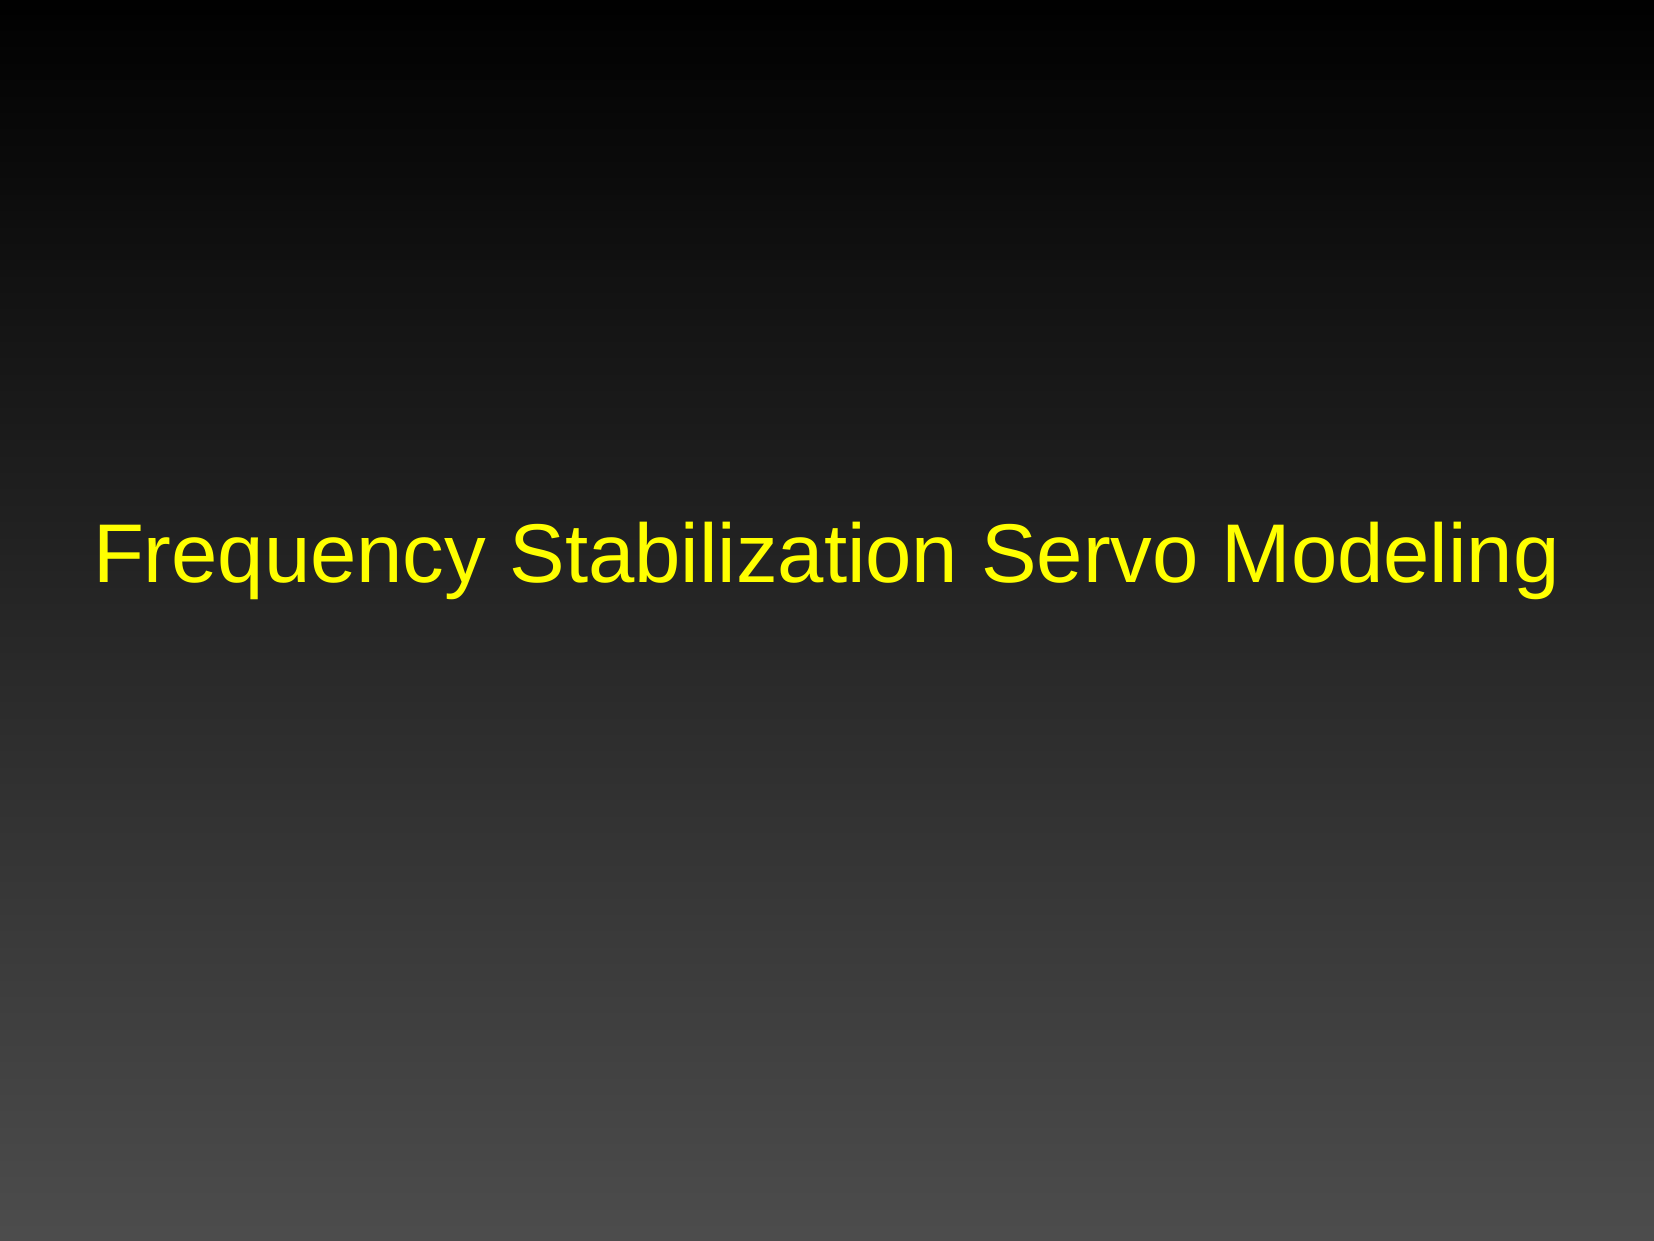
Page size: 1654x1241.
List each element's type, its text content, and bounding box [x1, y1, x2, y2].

text_box Frequency Stabilization Servo Modeling [78, 499, 1576, 608]
